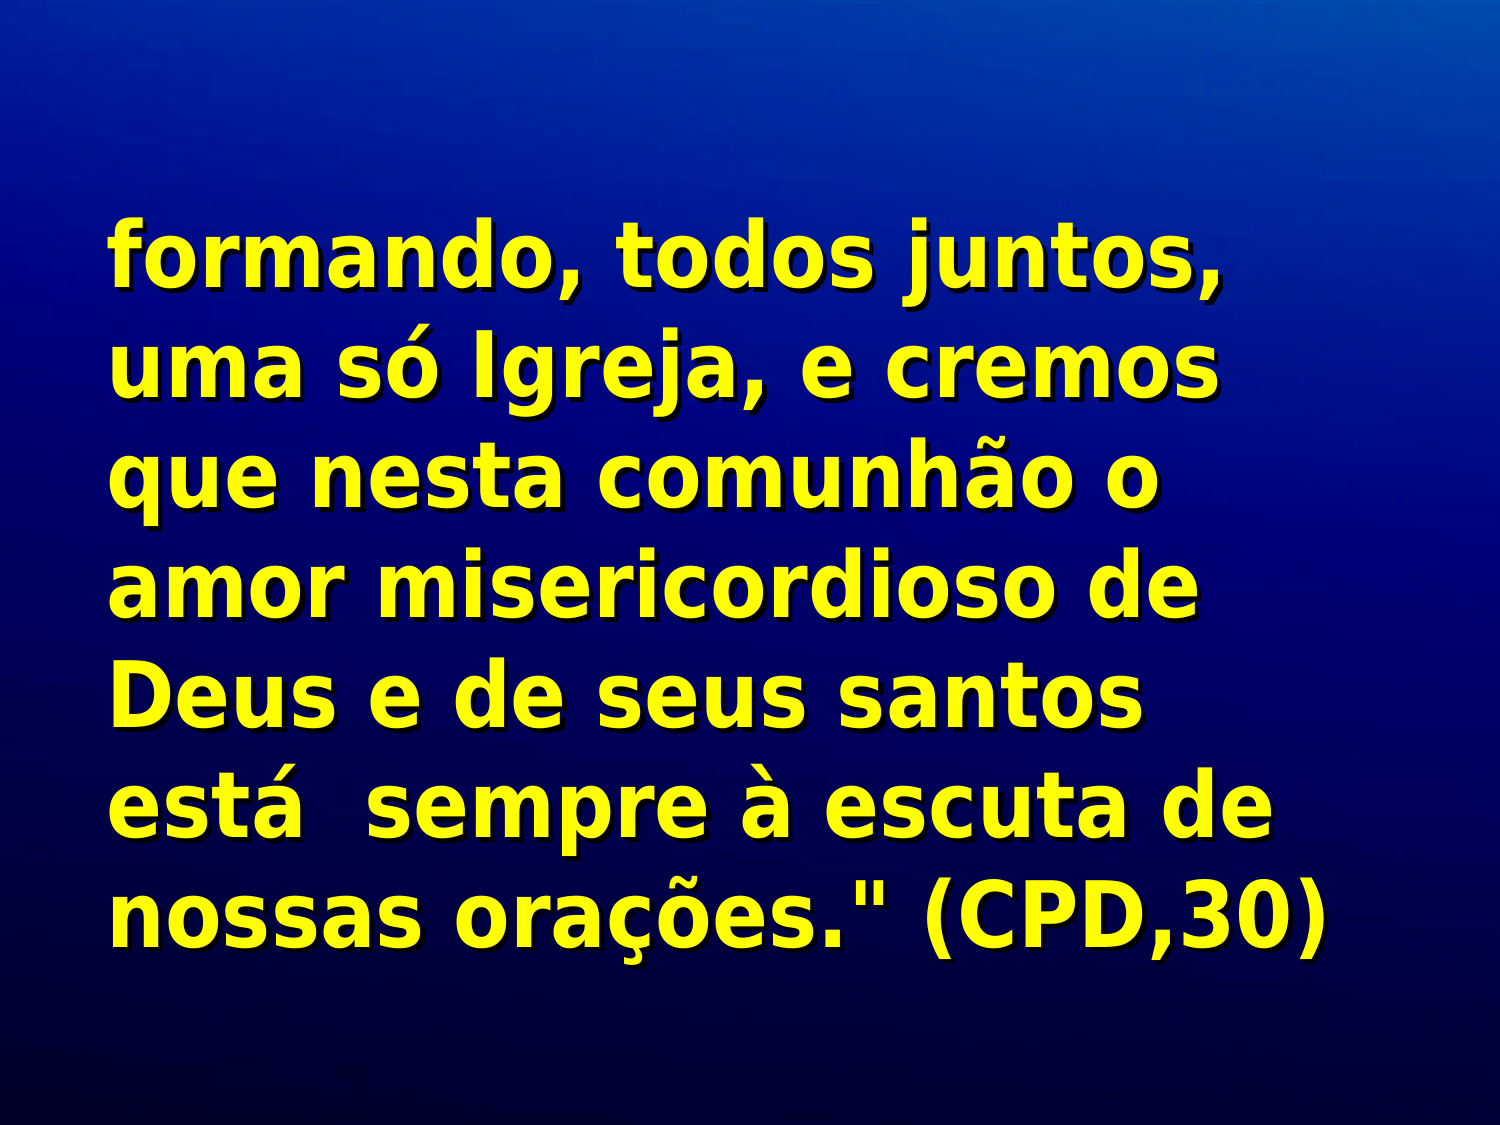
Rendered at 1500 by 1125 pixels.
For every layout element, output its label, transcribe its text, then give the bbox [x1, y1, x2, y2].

picture [0, 0, 1500, 1125]
text_box formando, todos juntos, uma só Igreja, e cremos que nesta comunhão o amor misericordioso de Deus e de seus santos está sempre à escuta de nossas orações." (CPD,30) [92, 82, 1418, 1040]
